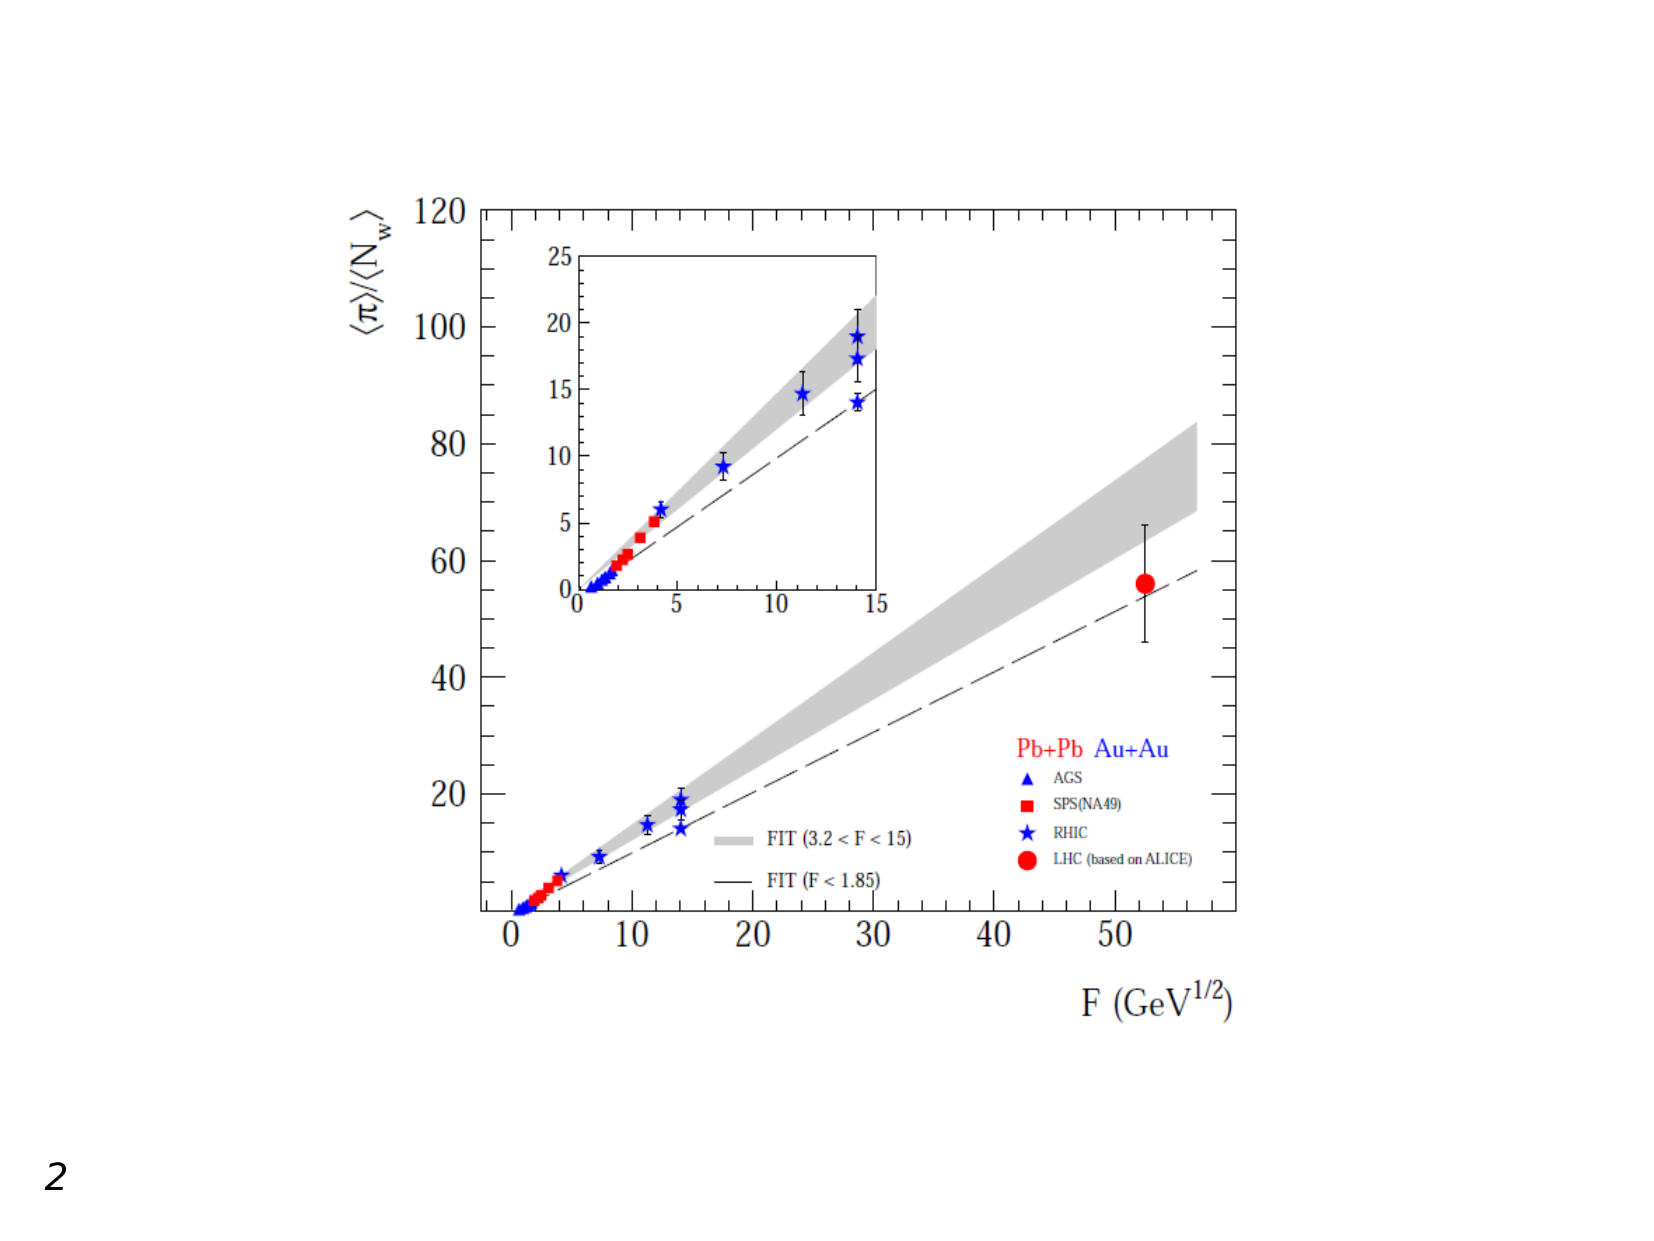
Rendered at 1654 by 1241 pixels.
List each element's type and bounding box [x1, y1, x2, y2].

picture [304, 189, 1269, 1061]
